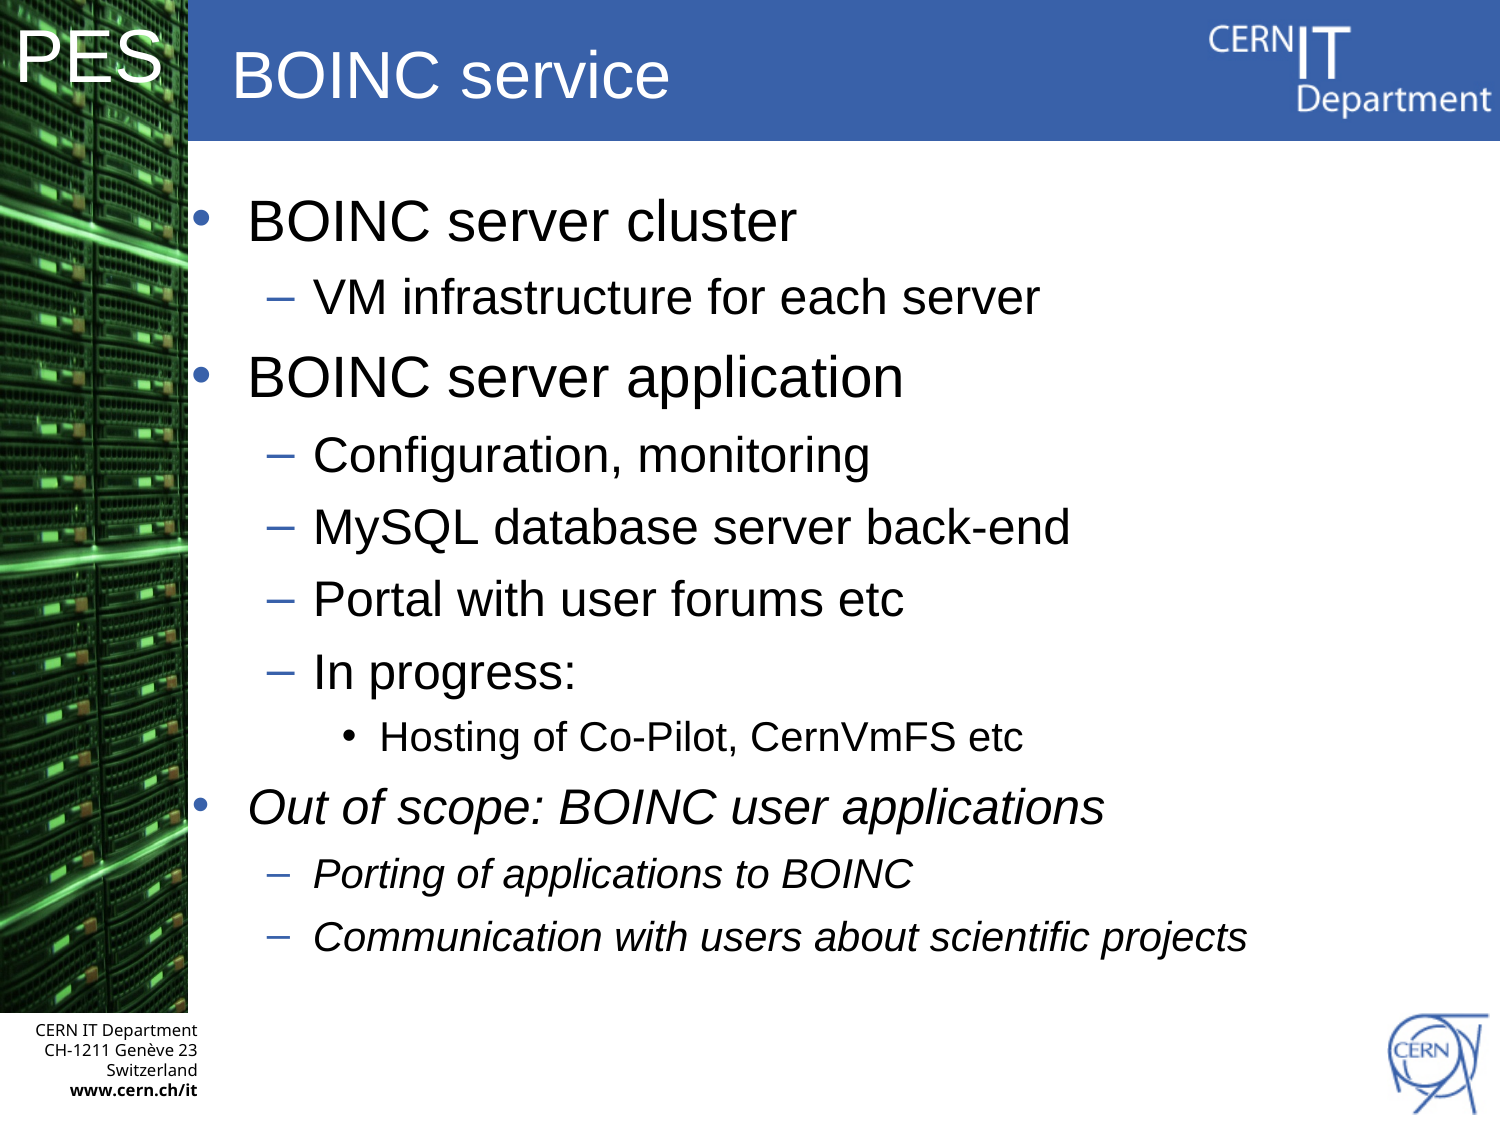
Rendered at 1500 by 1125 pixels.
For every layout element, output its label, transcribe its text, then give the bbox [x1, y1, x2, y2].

picture [0, 0, 212, 1013]
text_box BOINC server cluster VM infrastructure for each server BOINC server application Configuration, monitoring MySQL database server back-end Portal with user forums etc In progress: Hosting of Co-Pilot, CernVmFS etc Out of scope: BOINC user applications Porting of applications to BOINC Communication with users about scientific projects [177, 174, 1500, 976]
text_box BOINC service [212, 0, 1125, 153]
picture [1387, 1012, 1490, 1115]
picture [1125, 0, 1500, 141]
